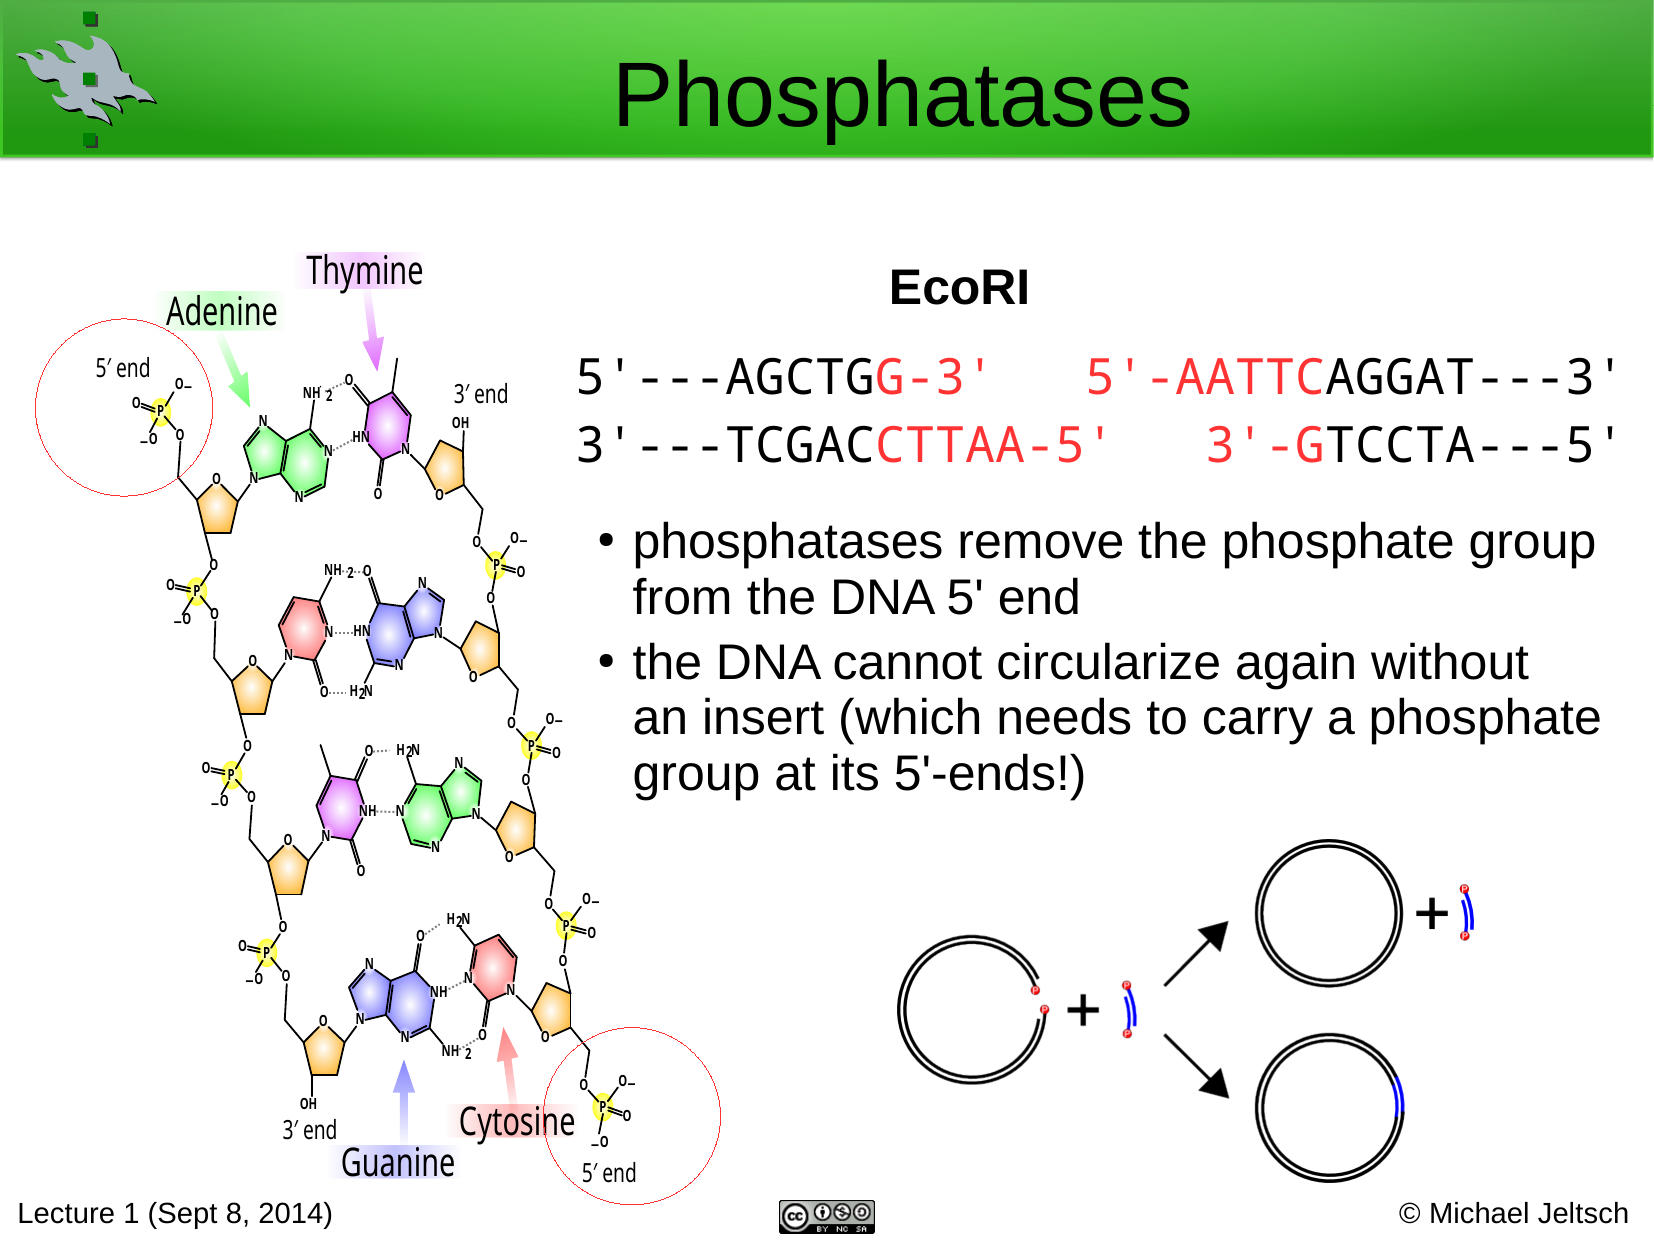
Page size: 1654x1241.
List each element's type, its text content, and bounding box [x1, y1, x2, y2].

text_box 5'---AGCTGG-3' 5'-AATTCAGGAT---3' 3'---TCGACCTTAA-5' 3'-GTCCTA---5' [560, 333, 1641, 466]
picture [779, 1200, 875, 1234]
picture [897, 839, 1474, 1183]
text_box EcoRI [874, 251, 1046, 346]
text_box phosphatases remove the phosphate group from the DNA 5' end the DNA cannot circularize again without an insert (which needs to carry a phosphate group at its 5'-ends!) [582, 506, 1619, 818]
picture [53, 241, 656, 1204]
title Phosphatases [307, 23, 1501, 166]
text_box [35, 318, 213, 497]
text_box [543, 1027, 721, 1205]
